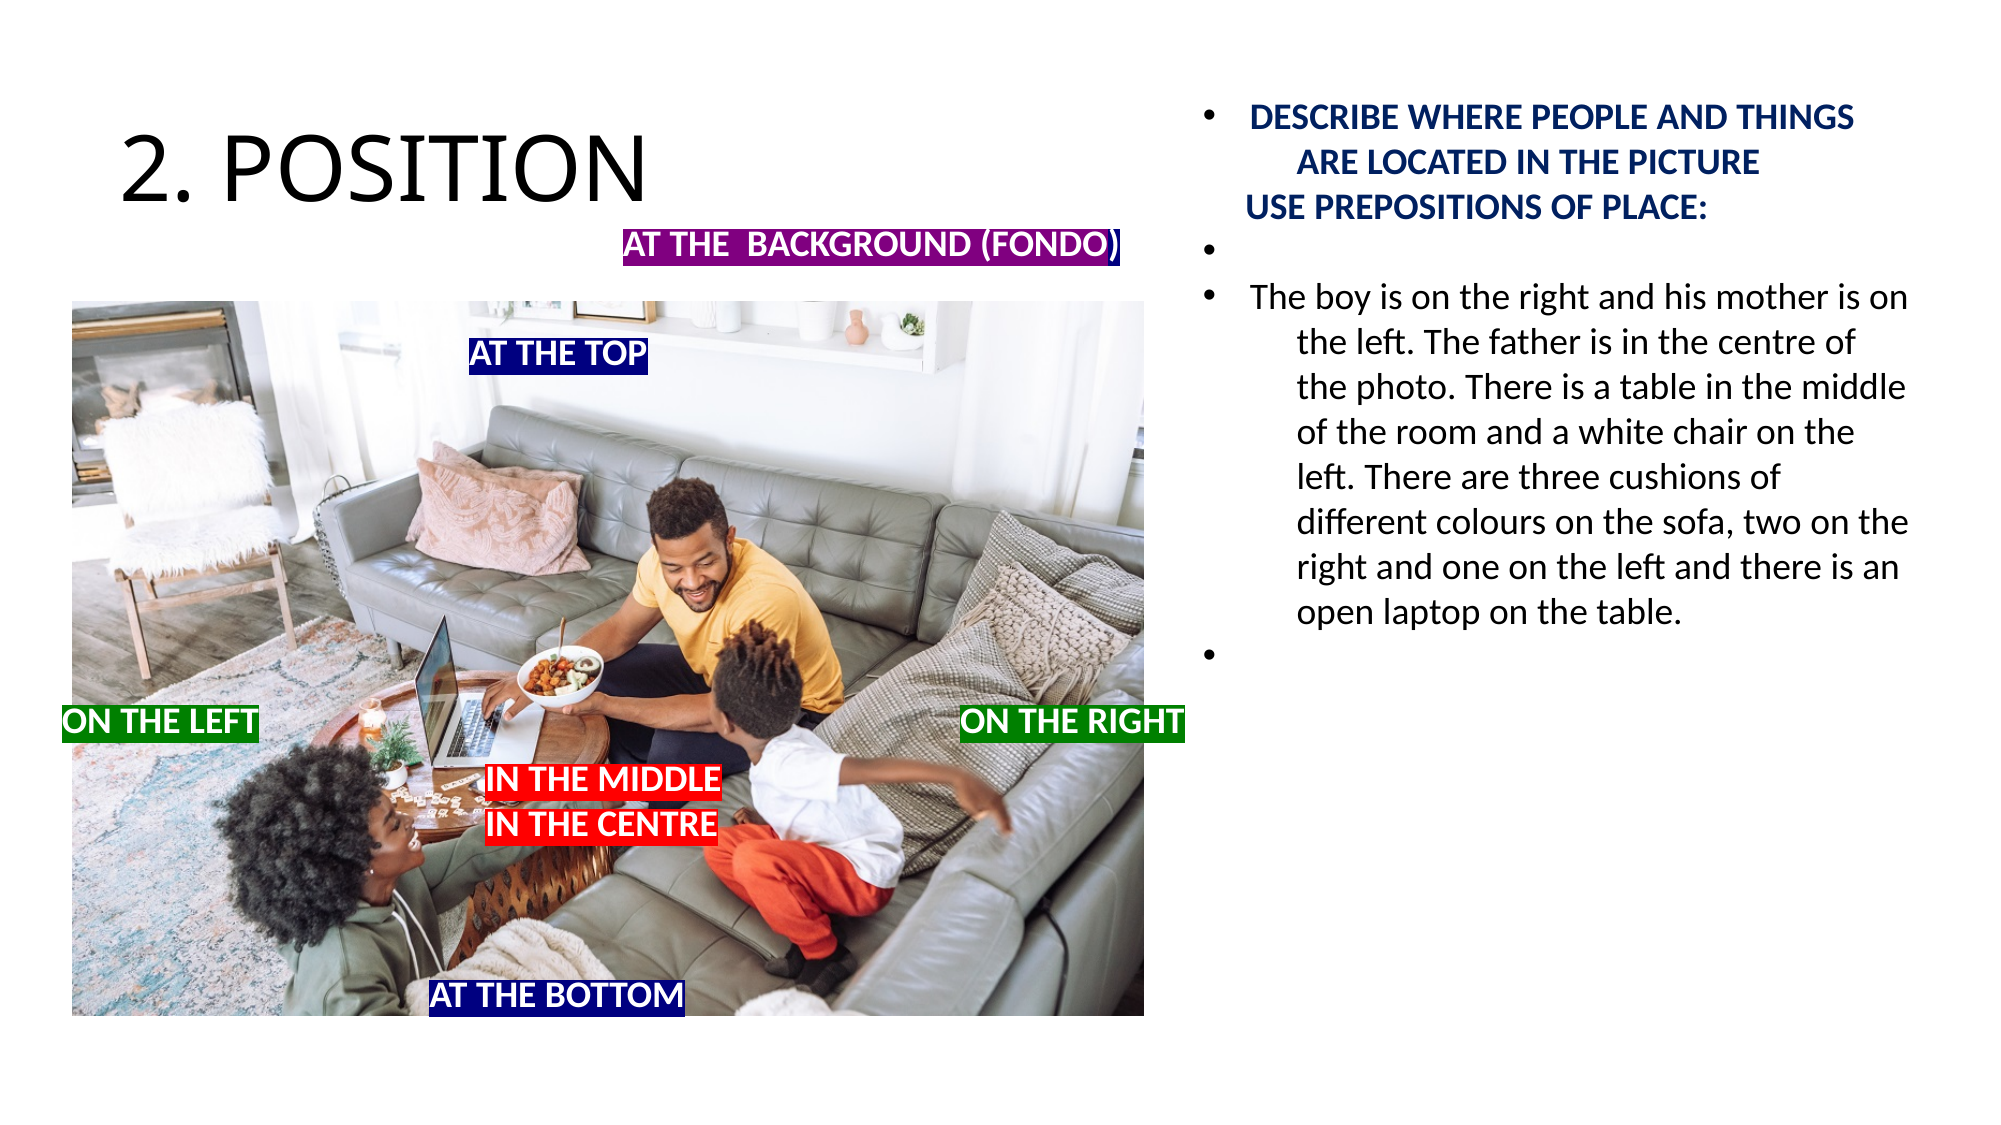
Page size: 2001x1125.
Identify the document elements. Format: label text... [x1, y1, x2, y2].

text_box DESCRIBE WHERE PEOPLE AND THINGS ARE LOCATED IN THE PICTURE USE PREPOSITIONS OF PLACE: The boy is on the right and his mother is on the left. The father is in the centre of the photo. There is a table in the middle of the room and a white chair on the left. There are three cushions of different colours on the sofa, two on the right and one on the left and there is an open laptop on the table. [1187, 84, 1929, 691]
text_box AT THE BACKGROUND (FONDO) [607, 211, 1162, 273]
text_box ON THE LEFT [46, 688, 496, 750]
text_box IN THE MIDDLE IN THE CENTRE [470, 746, 919, 853]
text_box AT THE BOTTOM [414, 962, 863, 1024]
title 2. POSITION [104, 63, 1830, 281]
text_box AT THE TOP [454, 320, 903, 382]
picture [72, 301, 1144, 1016]
text_box ON THE RIGHT [945, 688, 1394, 750]
